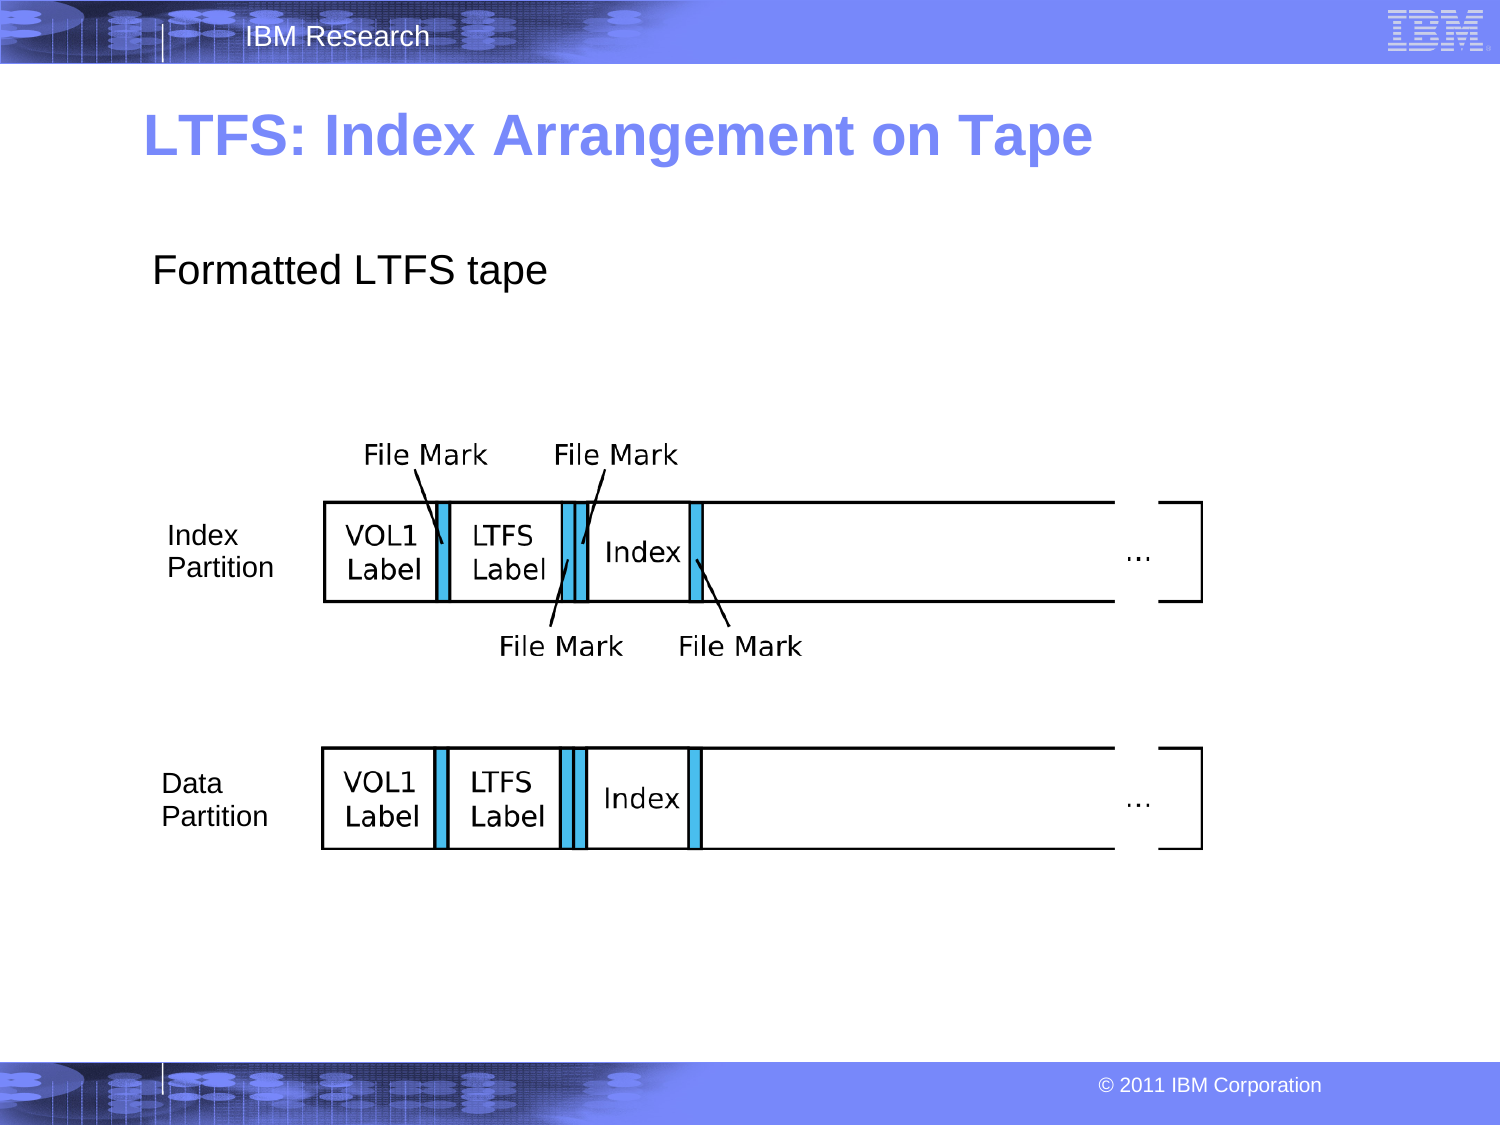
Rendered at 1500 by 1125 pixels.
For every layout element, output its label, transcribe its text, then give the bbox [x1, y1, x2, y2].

text_box Formatted LTFS tape [137, 239, 564, 301]
text_box Data Partition [146, 759, 284, 840]
text_box Index Partition [152, 511, 290, 592]
picture [0, 1063, 1500, 1125]
title LTFS: Index Arrangement on Tape [128, 87, 1480, 181]
picture [1, 1, 1500, 63]
picture [321, 745, 1203, 855]
picture [323, 443, 1203, 656]
